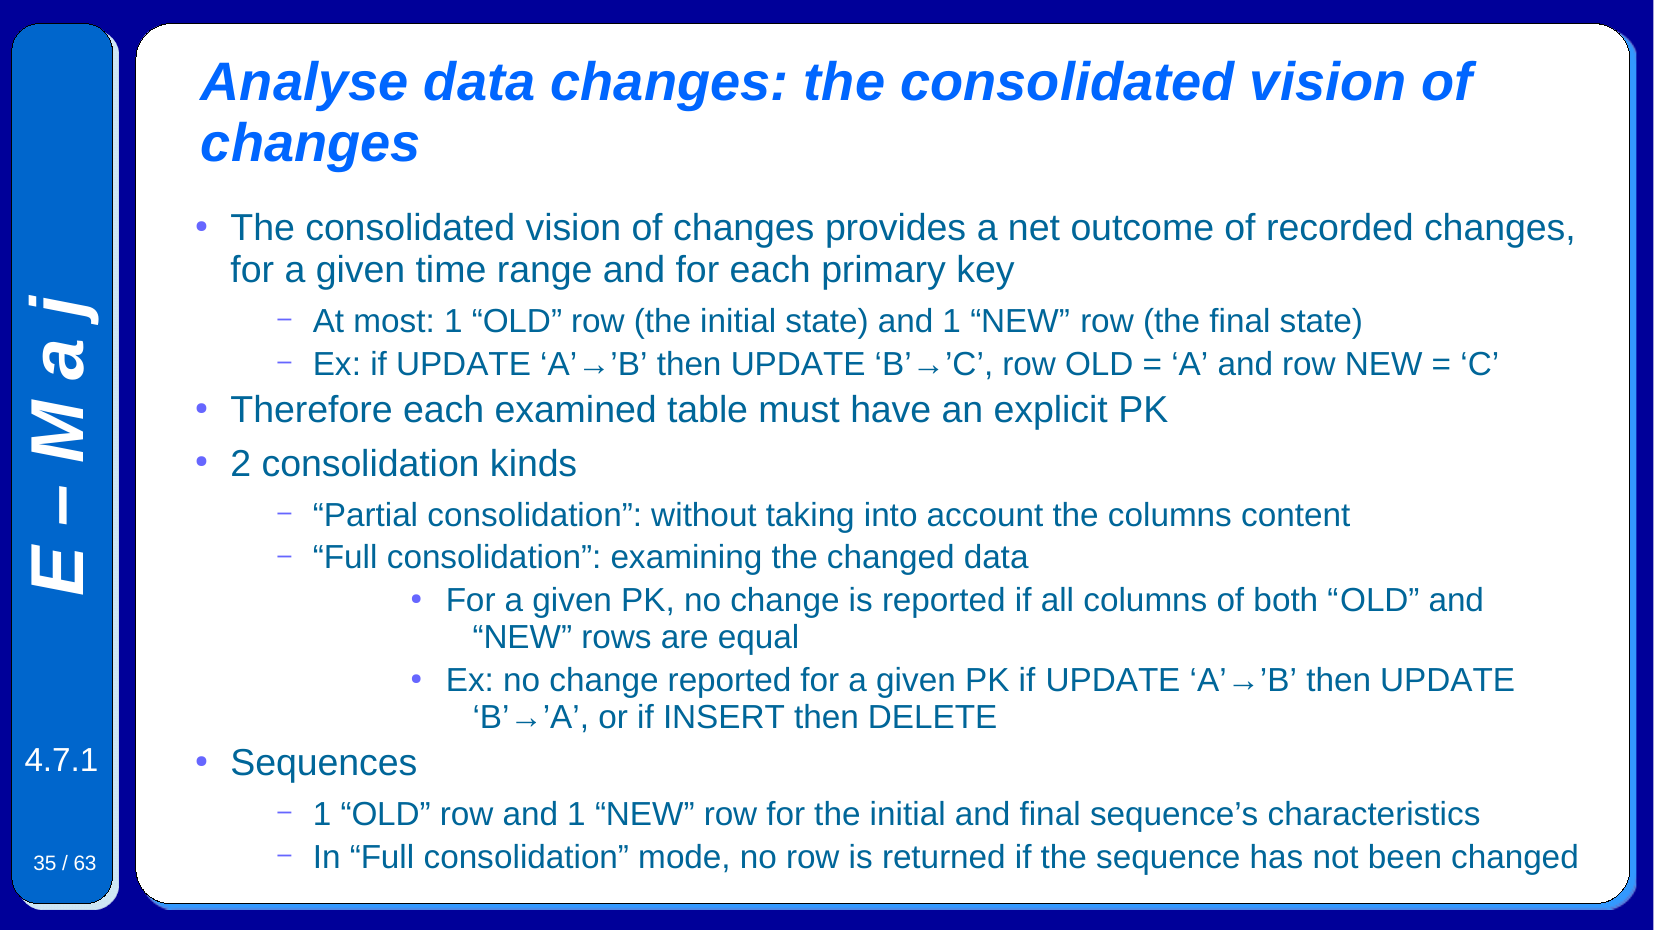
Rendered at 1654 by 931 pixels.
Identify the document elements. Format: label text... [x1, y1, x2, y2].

title Analyse data changes: the consolidated vision of changes [200, 34, 1575, 191]
list The consolidated vision of changes provides a net outcome of recorded changes, for a given time range and for each primary key At most: 1 “OLD” row (the initial state) and 1 “NEW” row (the final state) Ex: if UPDATE ‘A’→’B’ then UPDATE ‘B’→’C’, row OLD = ‘A’ and row NEW = ‘C’ Therefore each examined table must have an explicit PK 2 consolidation kinds “Partial consolidation”: without taking into account the columns content “Full consolidation”: examining the changed data For a given PK, no change is reported if all columns of both “OLD” and “NEW” rows are equal Ex: no change reported for a given PK if UPDATE ‘A’→’B’ then UPDATE ‘B’→’A’, or if INSERT then DELETE Sequences 1 “OLD” row and 1 “NEW” row for the initial and final sequence’s characteristics In “Full consolidation” mode, no row is returned if the sequence has not been changed [177, 206, 1587, 876]
